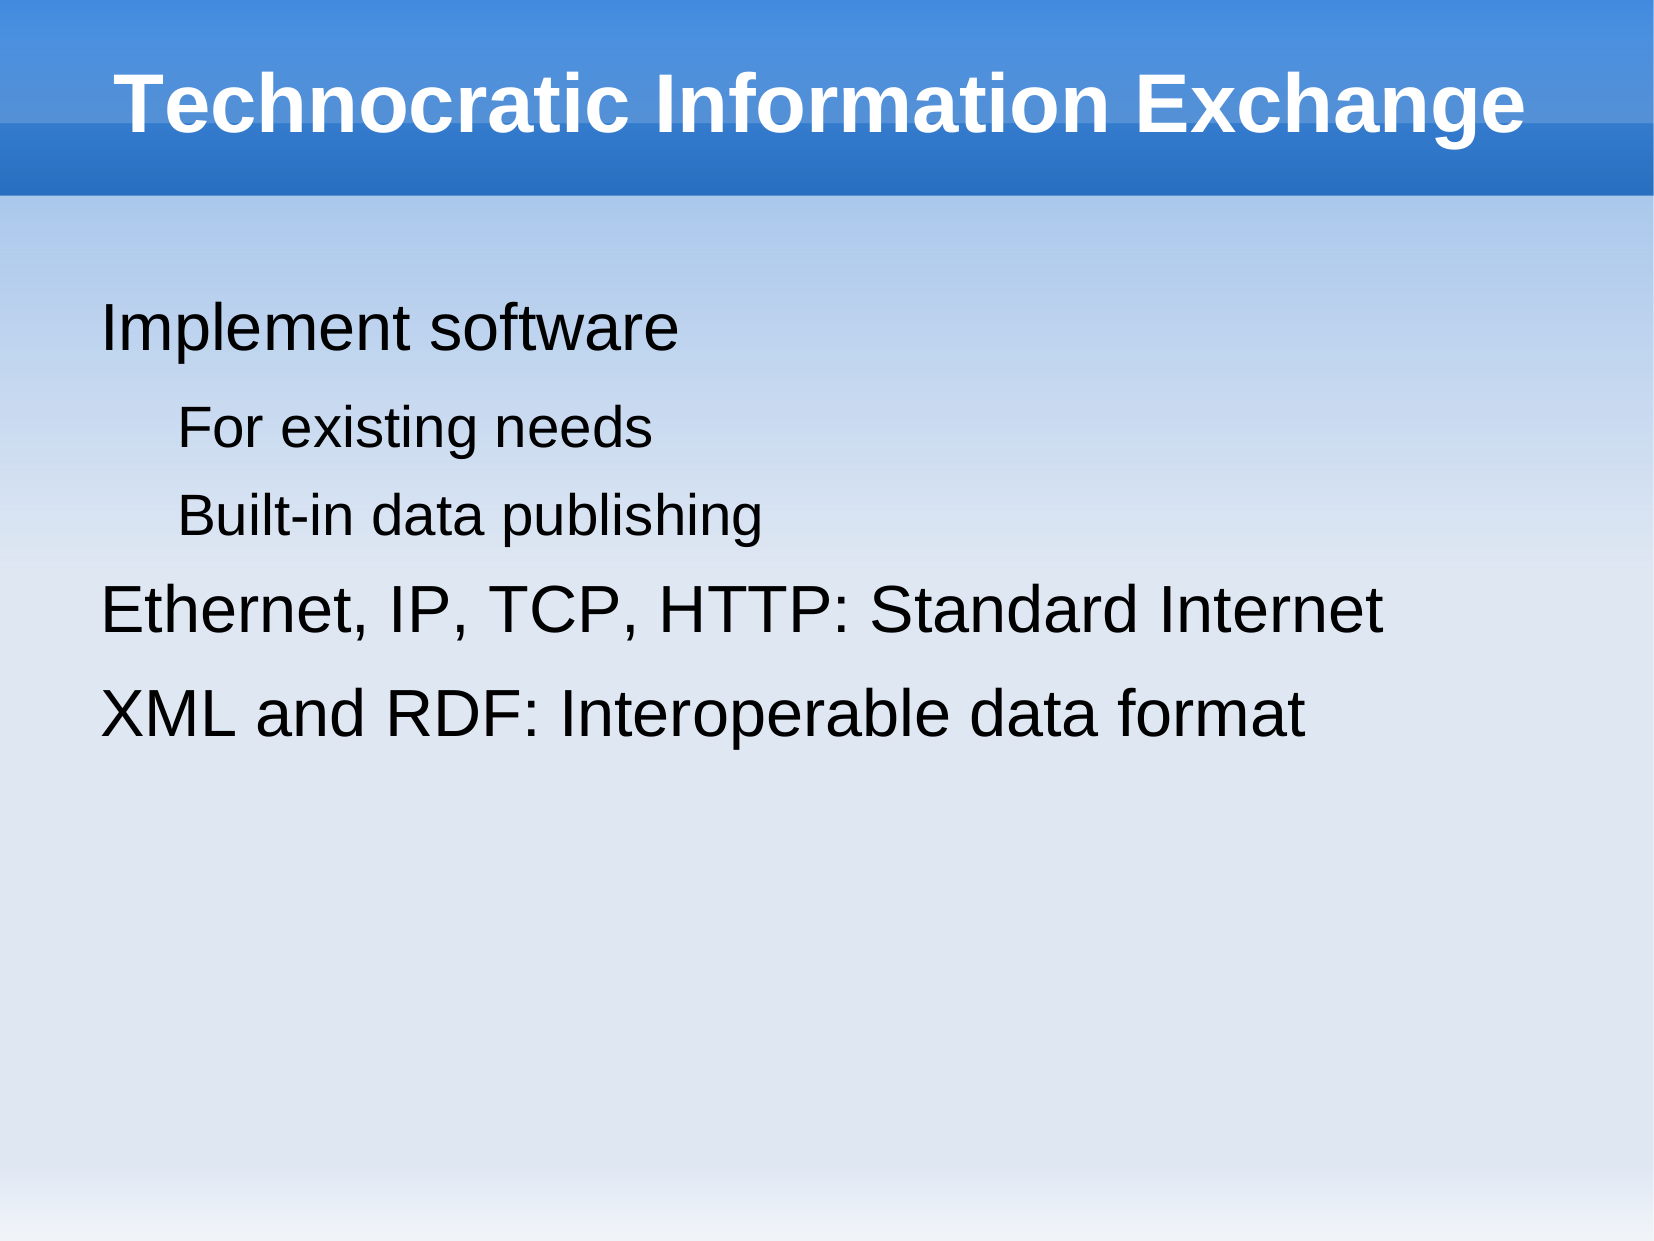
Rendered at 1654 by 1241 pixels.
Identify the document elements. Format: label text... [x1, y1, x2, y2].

title Technocratic Information Exchange [76, 7, 1565, 200]
picture [0, 0, 1654, 1241]
list Implement software For existing needs Built-in data publishing Ethernet, IP, TCP, HTTP: Standard Internet XML and RDF: Interoperable data format [82, 290, 1571, 1094]
